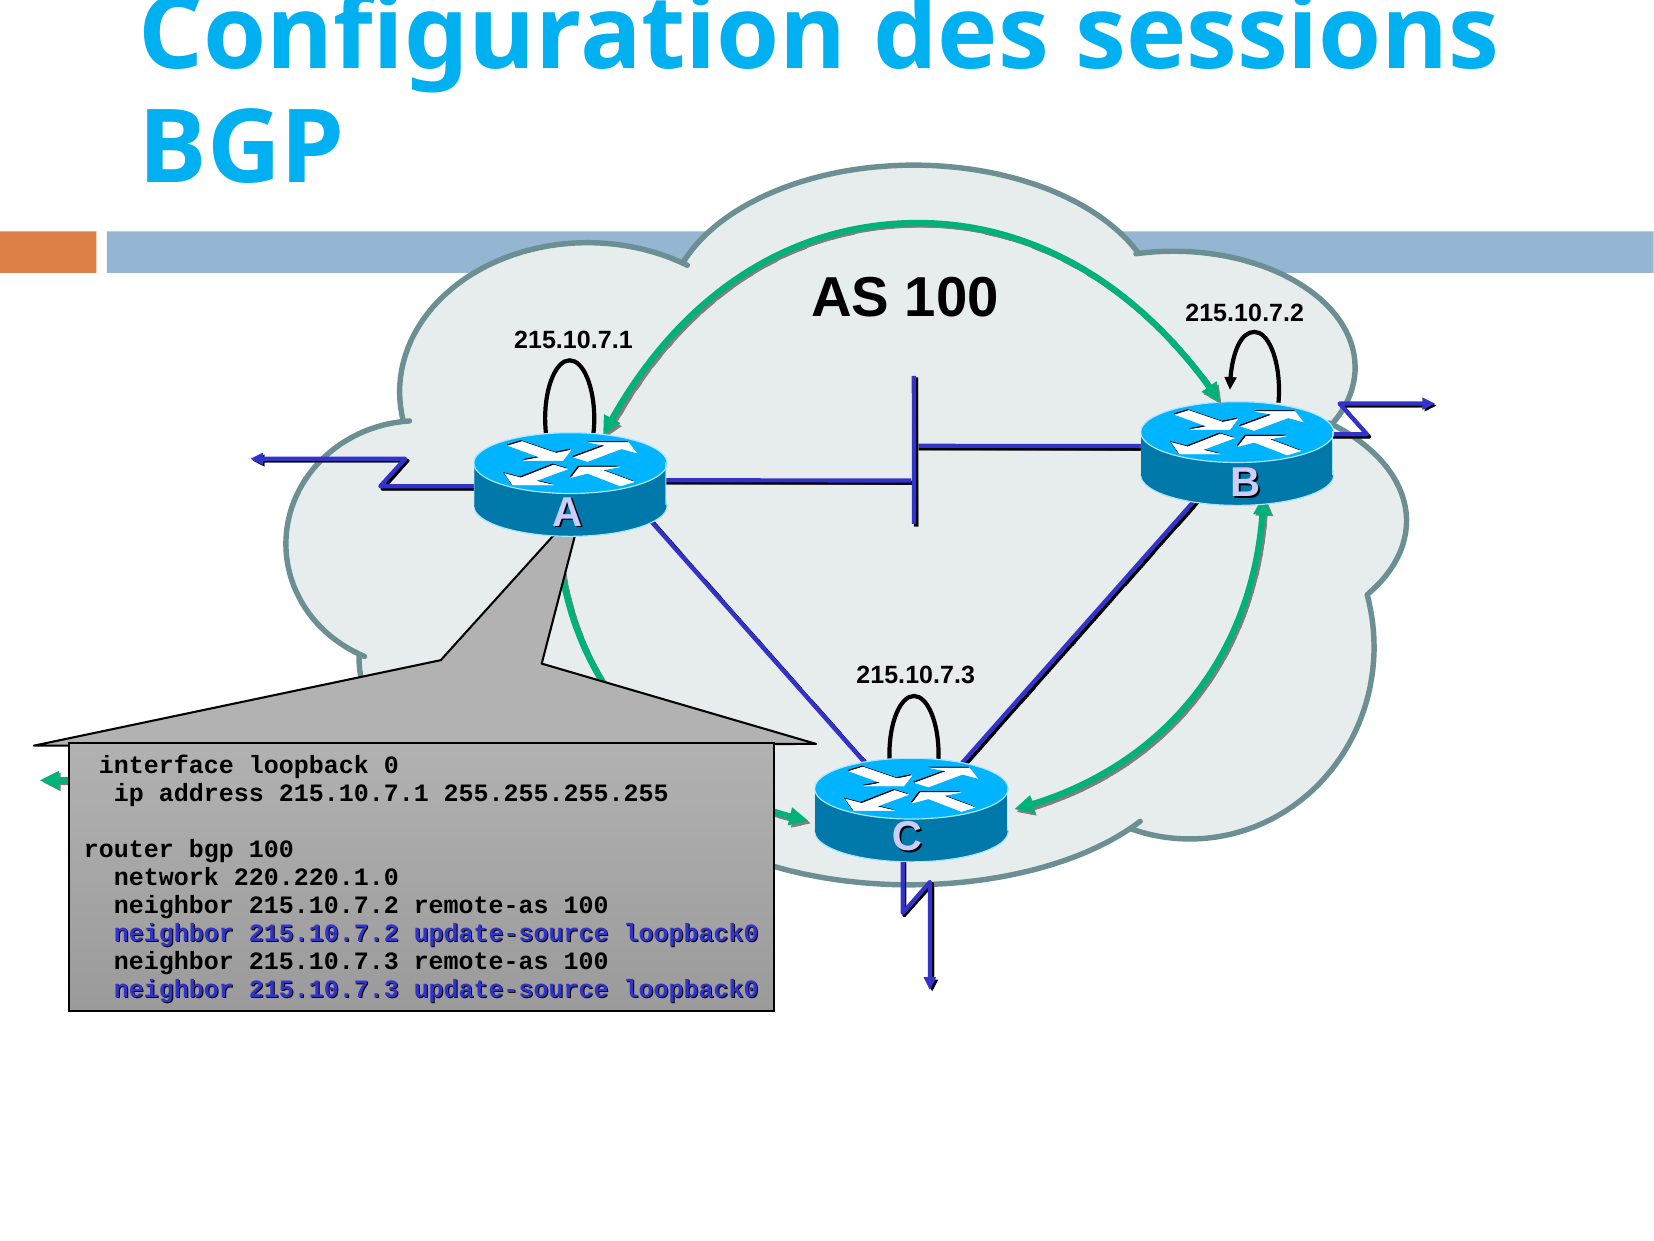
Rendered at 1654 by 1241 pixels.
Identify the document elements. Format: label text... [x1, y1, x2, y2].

text_box interface loopback 0 ip address 215.10.7.1 255.255.255.255 router bgp 100 network 220.220.1.0 neighbor 215.10.7.2 remote-as 100 neighbor 215.10.7.2 update-source loopback0 neighbor 215.10.7.3 remote-as 100 neighbor 215.10.7.3 update-source loopback0 [69, 742, 774, 1012]
picture [851, 767, 910, 786]
text_box AS 100 [746, 266, 1064, 330]
text_box C [890, 813, 924, 860]
picture [916, 768, 975, 786]
text_box [33, 537, 817, 746]
picture [543, 590, 596, 679]
text_box B [1228, 459, 1262, 507]
text_box 215.10.7.2 [1170, 291, 1320, 336]
picture [913, 792, 973, 811]
picture [848, 791, 906, 810]
text_box 215.10.7.1 [499, 318, 649, 362]
text_box 215.10.7.3 [841, 654, 991, 698]
title Configuration des sessions BGP [123, 22, 1530, 160]
text_box A [550, 488, 584, 536]
picture [280, 159, 1413, 891]
